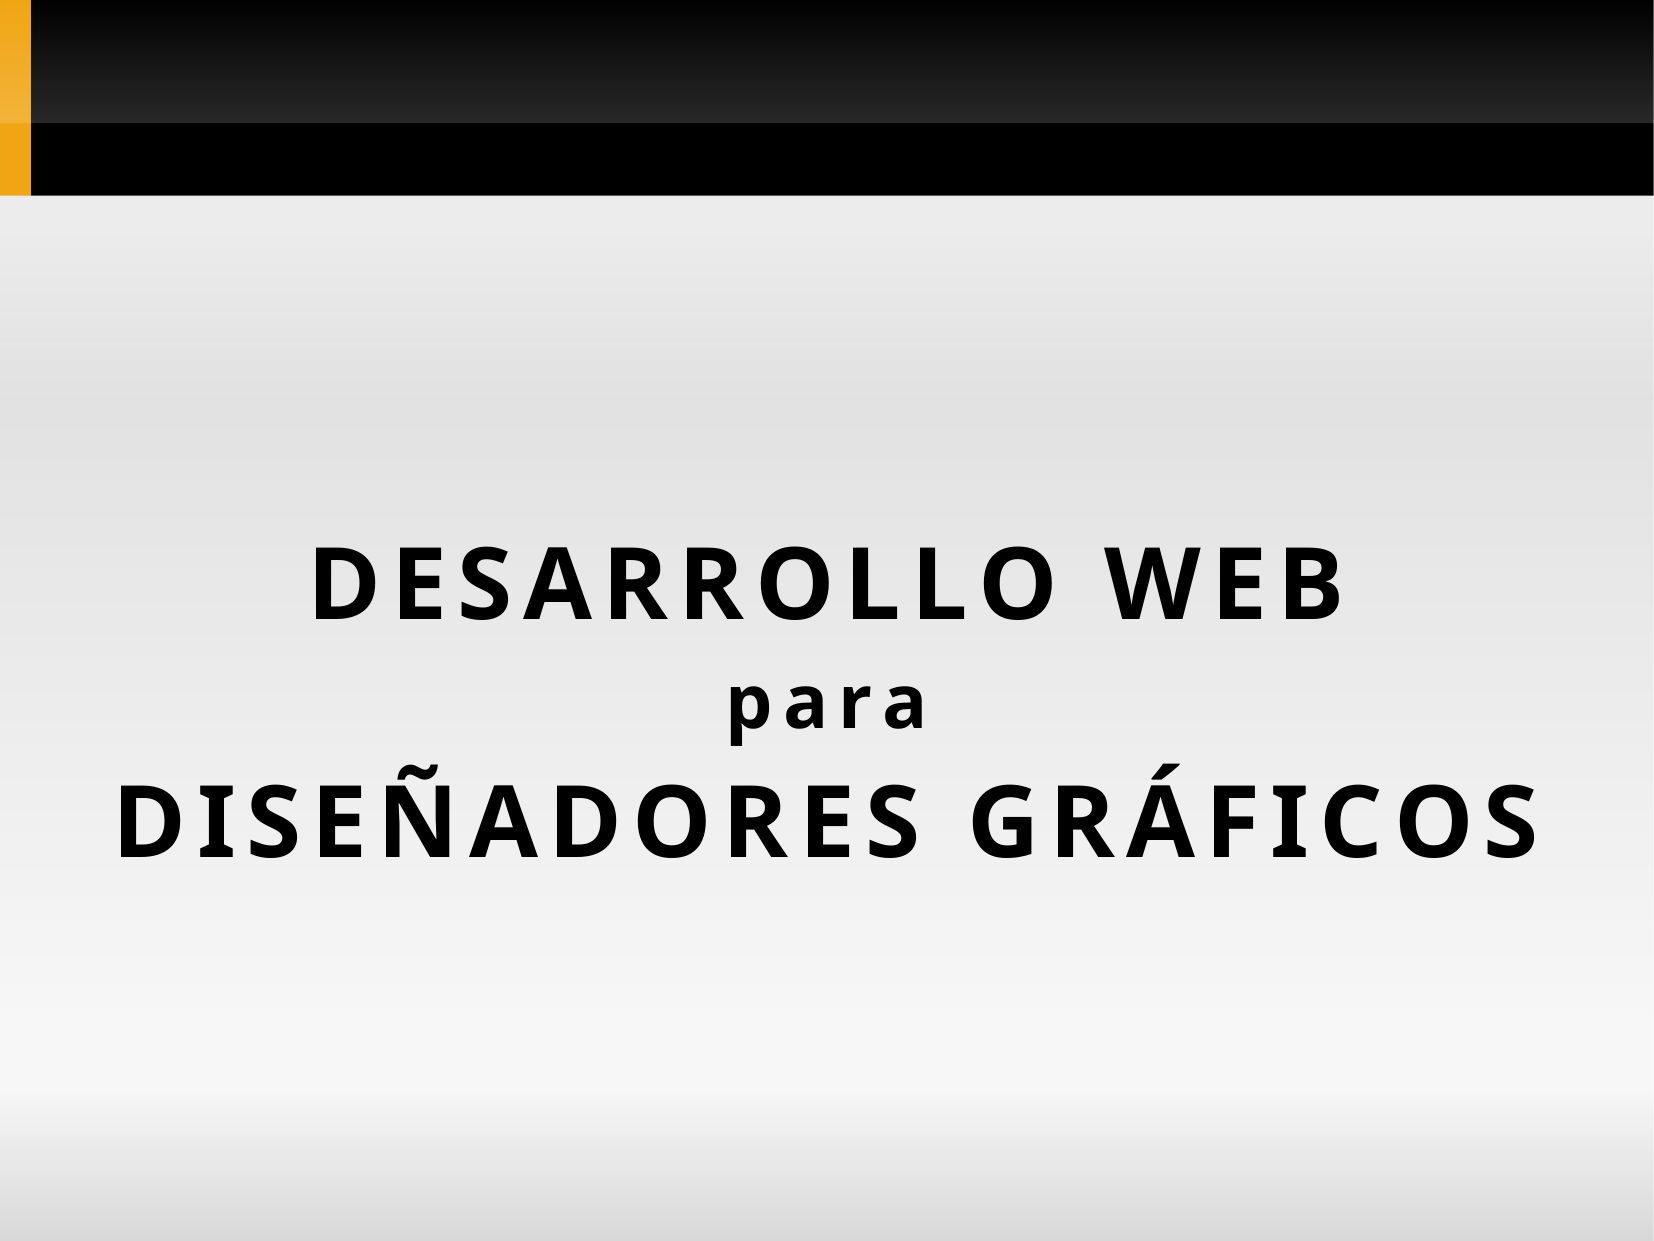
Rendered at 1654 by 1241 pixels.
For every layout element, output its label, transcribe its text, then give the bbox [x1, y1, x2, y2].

picture [0, 0, 1654, 1241]
subtitle DESARROLLO WEB para DISEÑADORES GRÁFICOS [82, 290, 1571, 1109]
